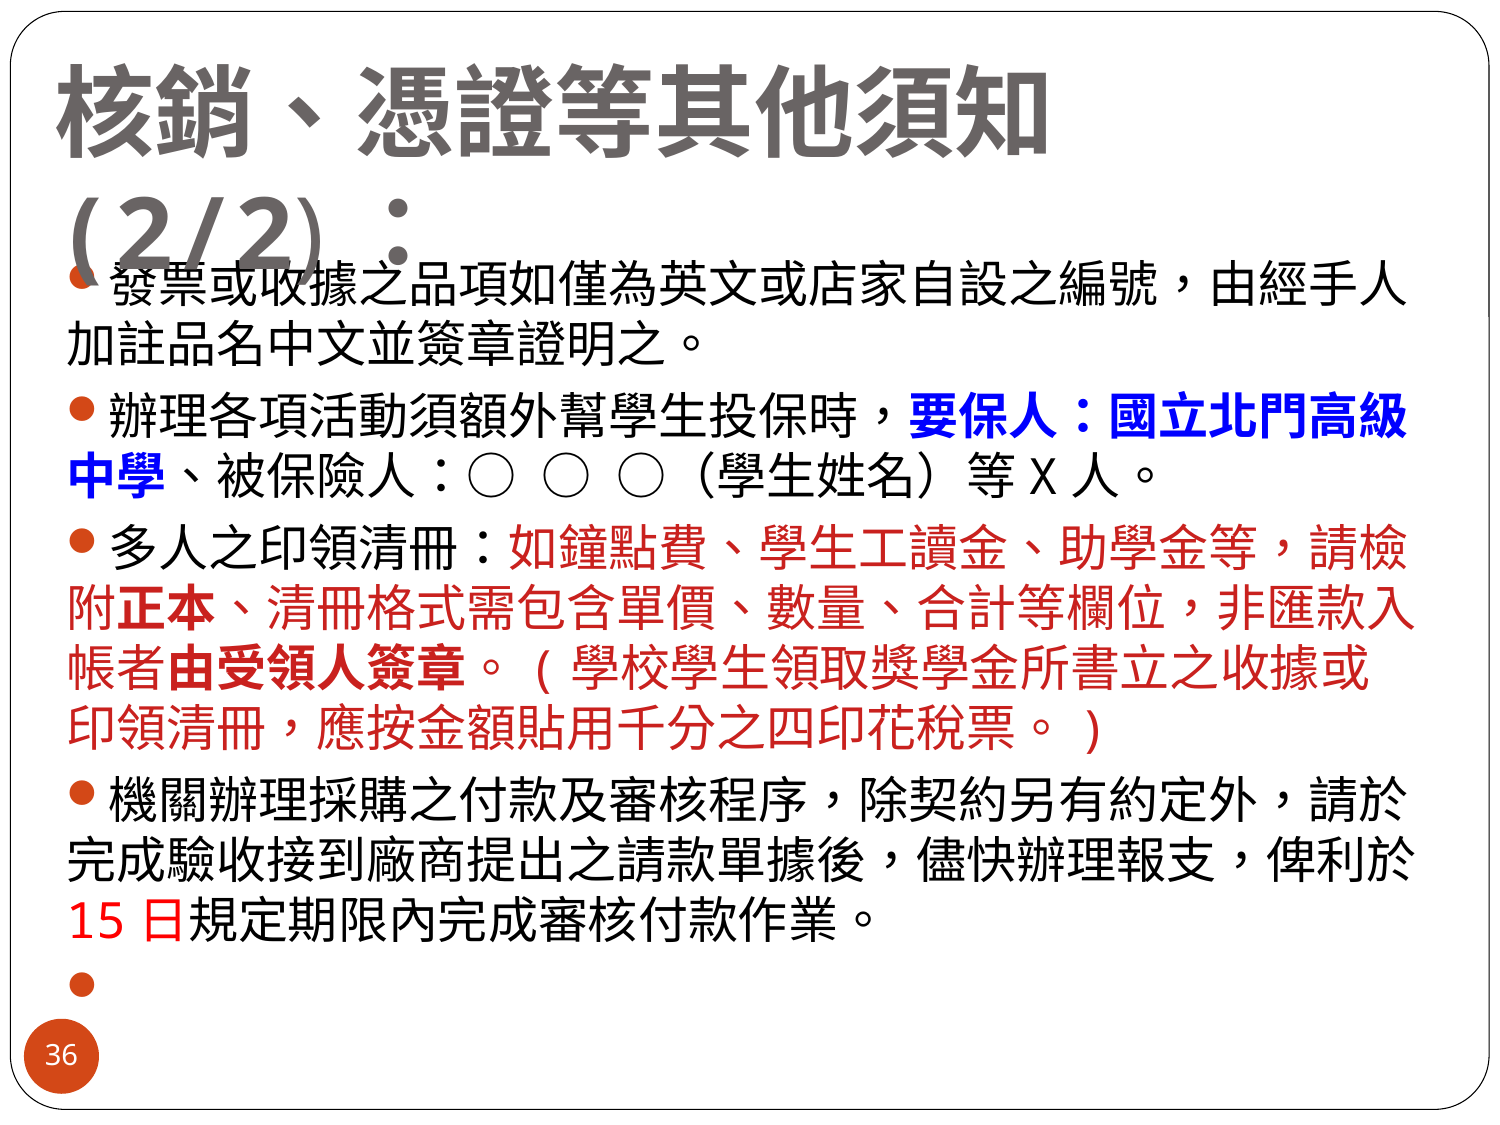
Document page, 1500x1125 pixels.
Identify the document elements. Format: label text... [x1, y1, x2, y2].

text_box 核銷、憑證等其他須知(2/2)： [46, 35, 1377, 223]
text_box [23, 1018, 99, 1094]
text_box 發票或收據之品項如僅為英文或店家自設之編號，由經手人加註品名中文並簽章證明之。 辦理各項活動須額外幫學生投保時，要保人：國立北門高級中學、被保險人：○ ○ ○（學生姓名）等X人。 多人之印領清冊：如鐘點費、學生工讀金、助學金等，請檢附正本、清冊格式需包含單價、數量、合計等欄位，非匯款入帳者由受領人簽章。(學校學生領取獎學金所書立之收據或印領清冊，應按金額貼用千分之四印花稅票。) 機關辦理採購之付款及審核程序，除契約另有約定外，請於完成驗收接到廠商提出之請款單據後，儘快辦理報支，俾利於15日規定期限內完成審核付款作業。 [58, 237, 1426, 1067]
